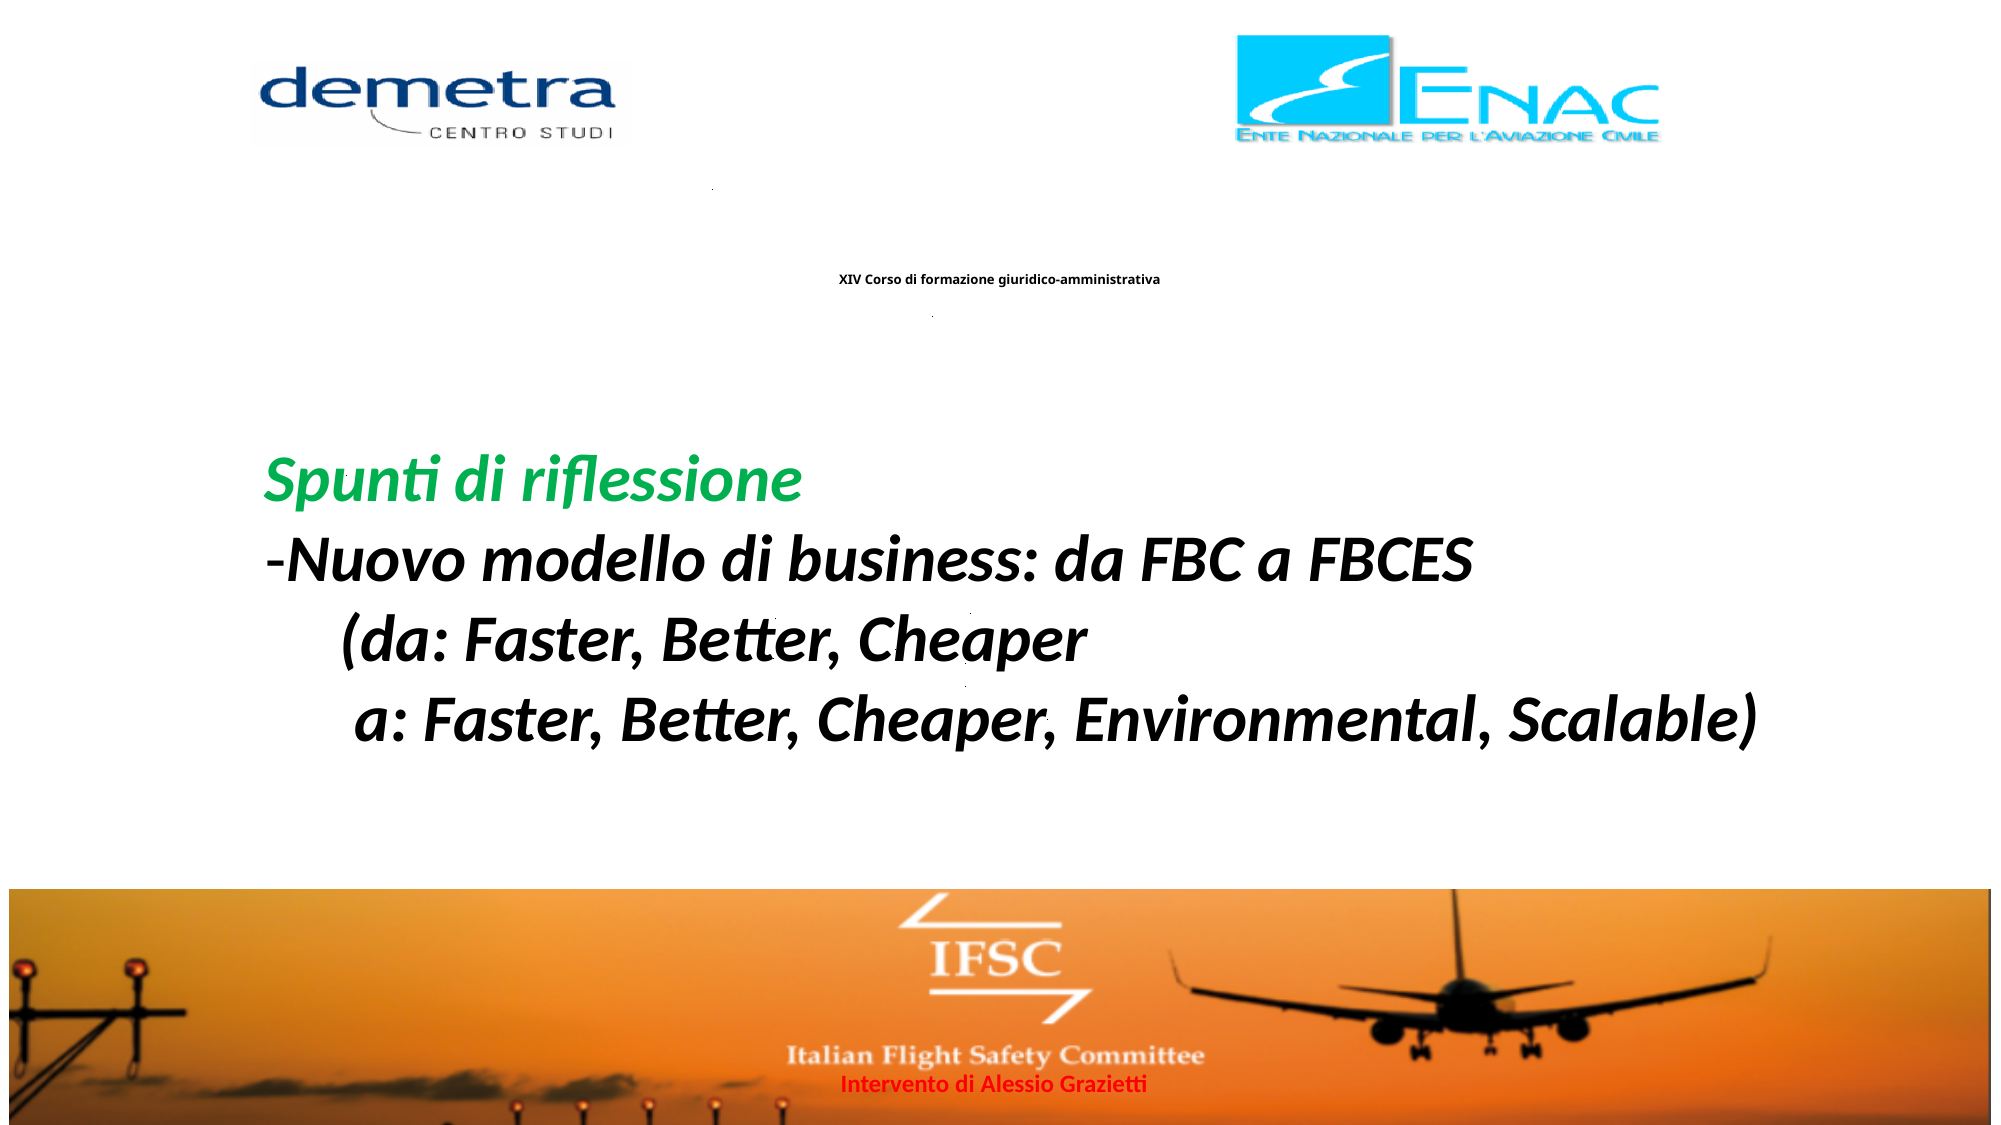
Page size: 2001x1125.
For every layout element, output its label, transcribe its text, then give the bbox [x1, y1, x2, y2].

subtitle Intervento di Alessio Grazietti [249, 1063, 1750, 1113]
picture [210, 6, 1790, 183]
title XIV Corso di formazione giuridico-amministrativa [249, 256, 1750, 353]
text_box Spunti di riflessione Nuovo modello di business: da FBC a FBCES (da: Faster, Better, Cheaper a: Faster, Better, Cheaper, Environmental, Scalable) [249, 427, 1885, 847]
picture [9, 889, 1991, 1125]
